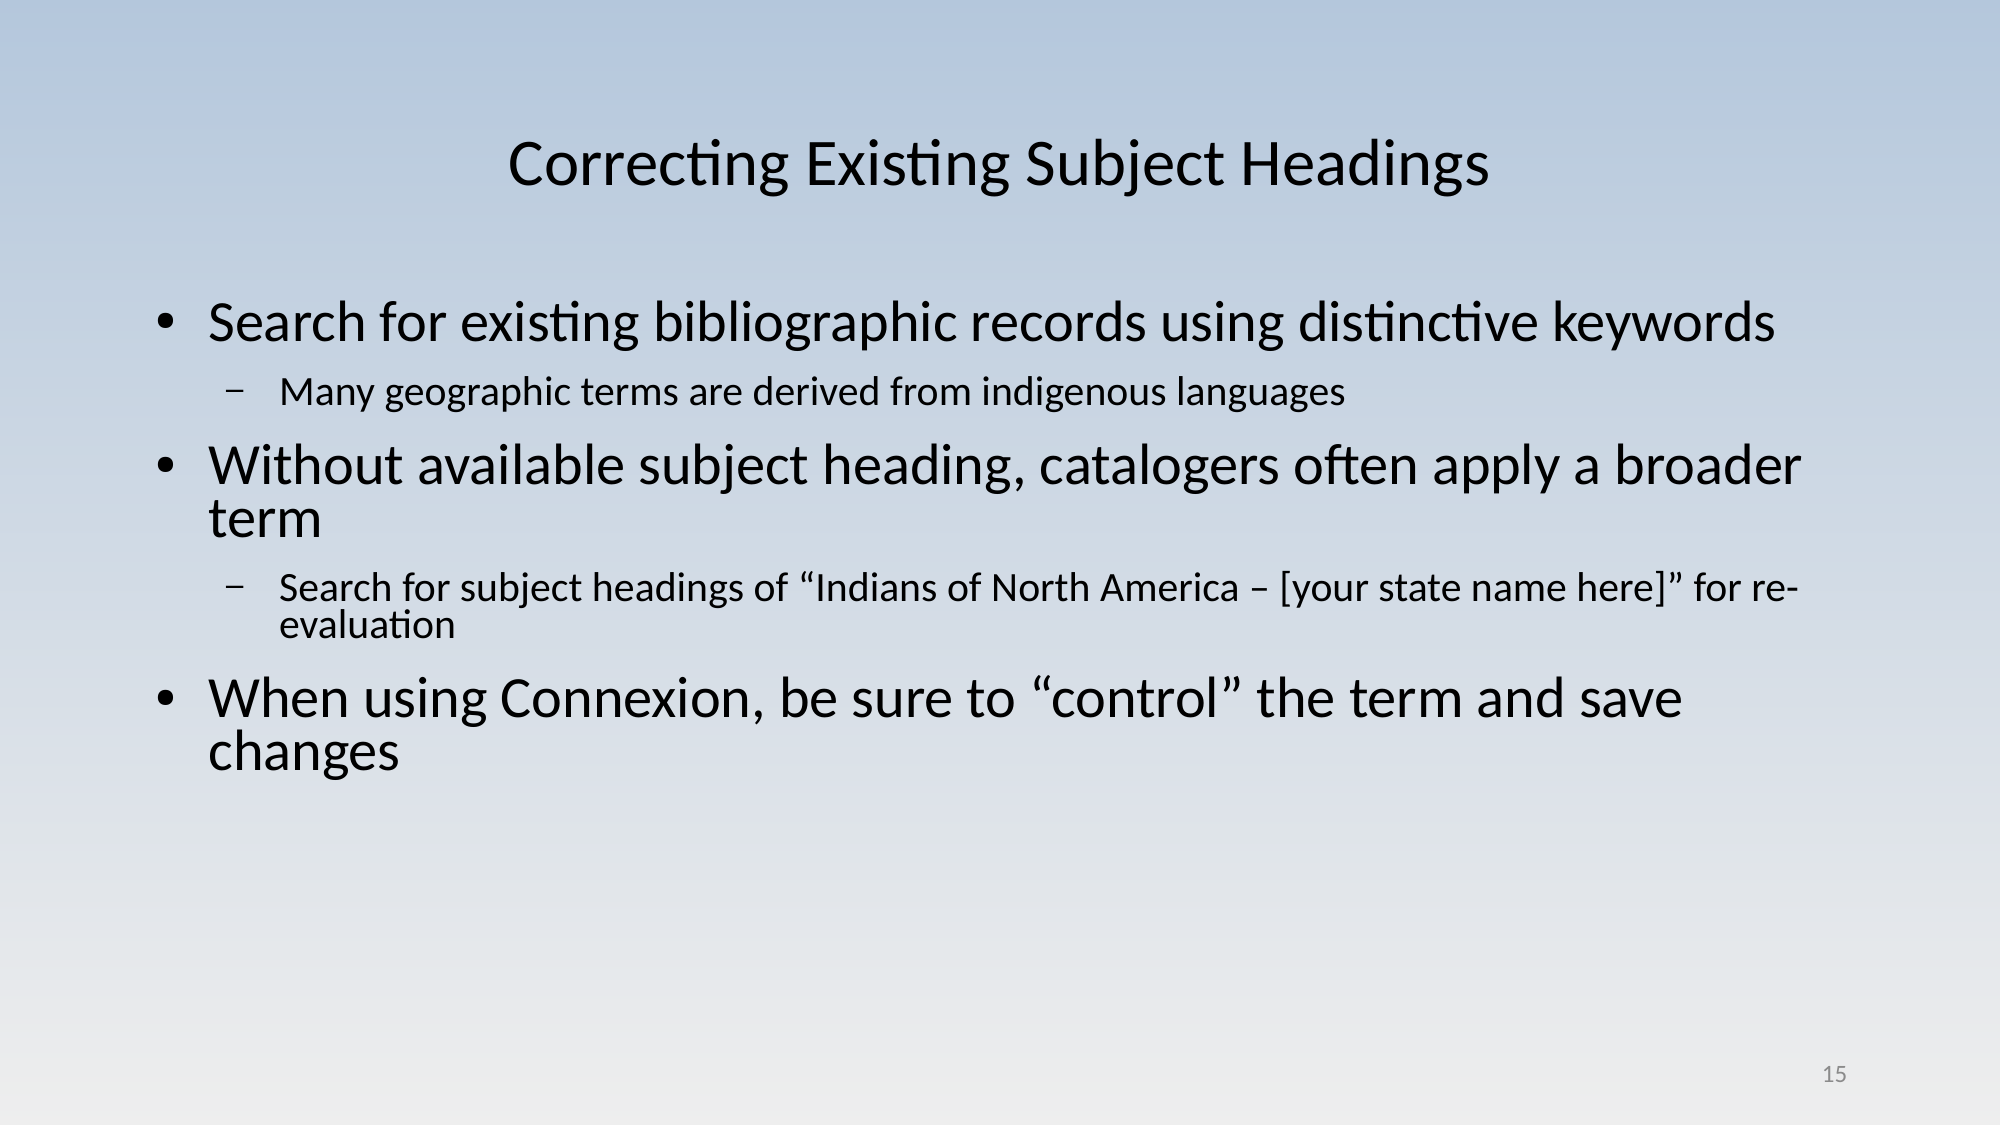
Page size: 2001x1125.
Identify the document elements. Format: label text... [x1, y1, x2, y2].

title Correcting Existing Subject Headings [137, 59, 1863, 278]
list Search for existing bibliographic records using distinctive keywords Many geographic terms are derived from indigenous languages Without available subject heading, catalogers often apply a broader term Search for subject headings of “Indians of North America – [your state name here]” for re-evaluation When using Connexion, be sure to “control” the term and save changes [137, 299, 1863, 1014]
